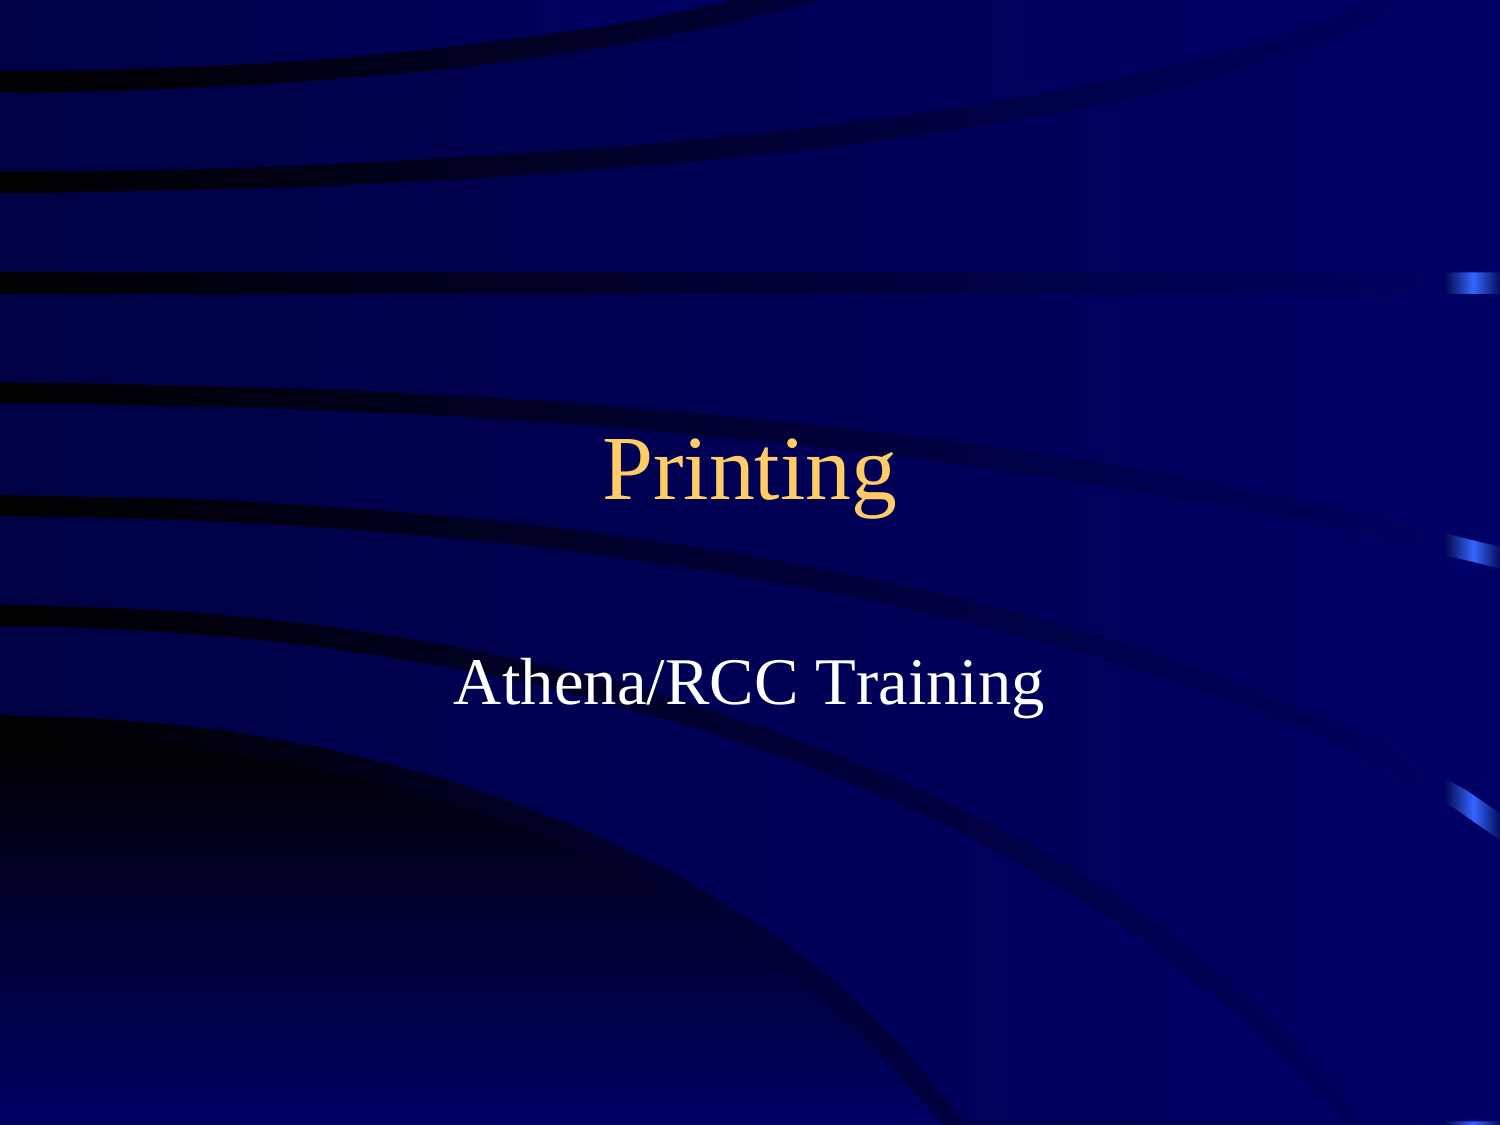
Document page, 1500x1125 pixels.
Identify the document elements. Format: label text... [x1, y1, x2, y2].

subtitle Athena/RCC Training [225, 637, 1276, 926]
title Printing [112, 374, 1388, 563]
